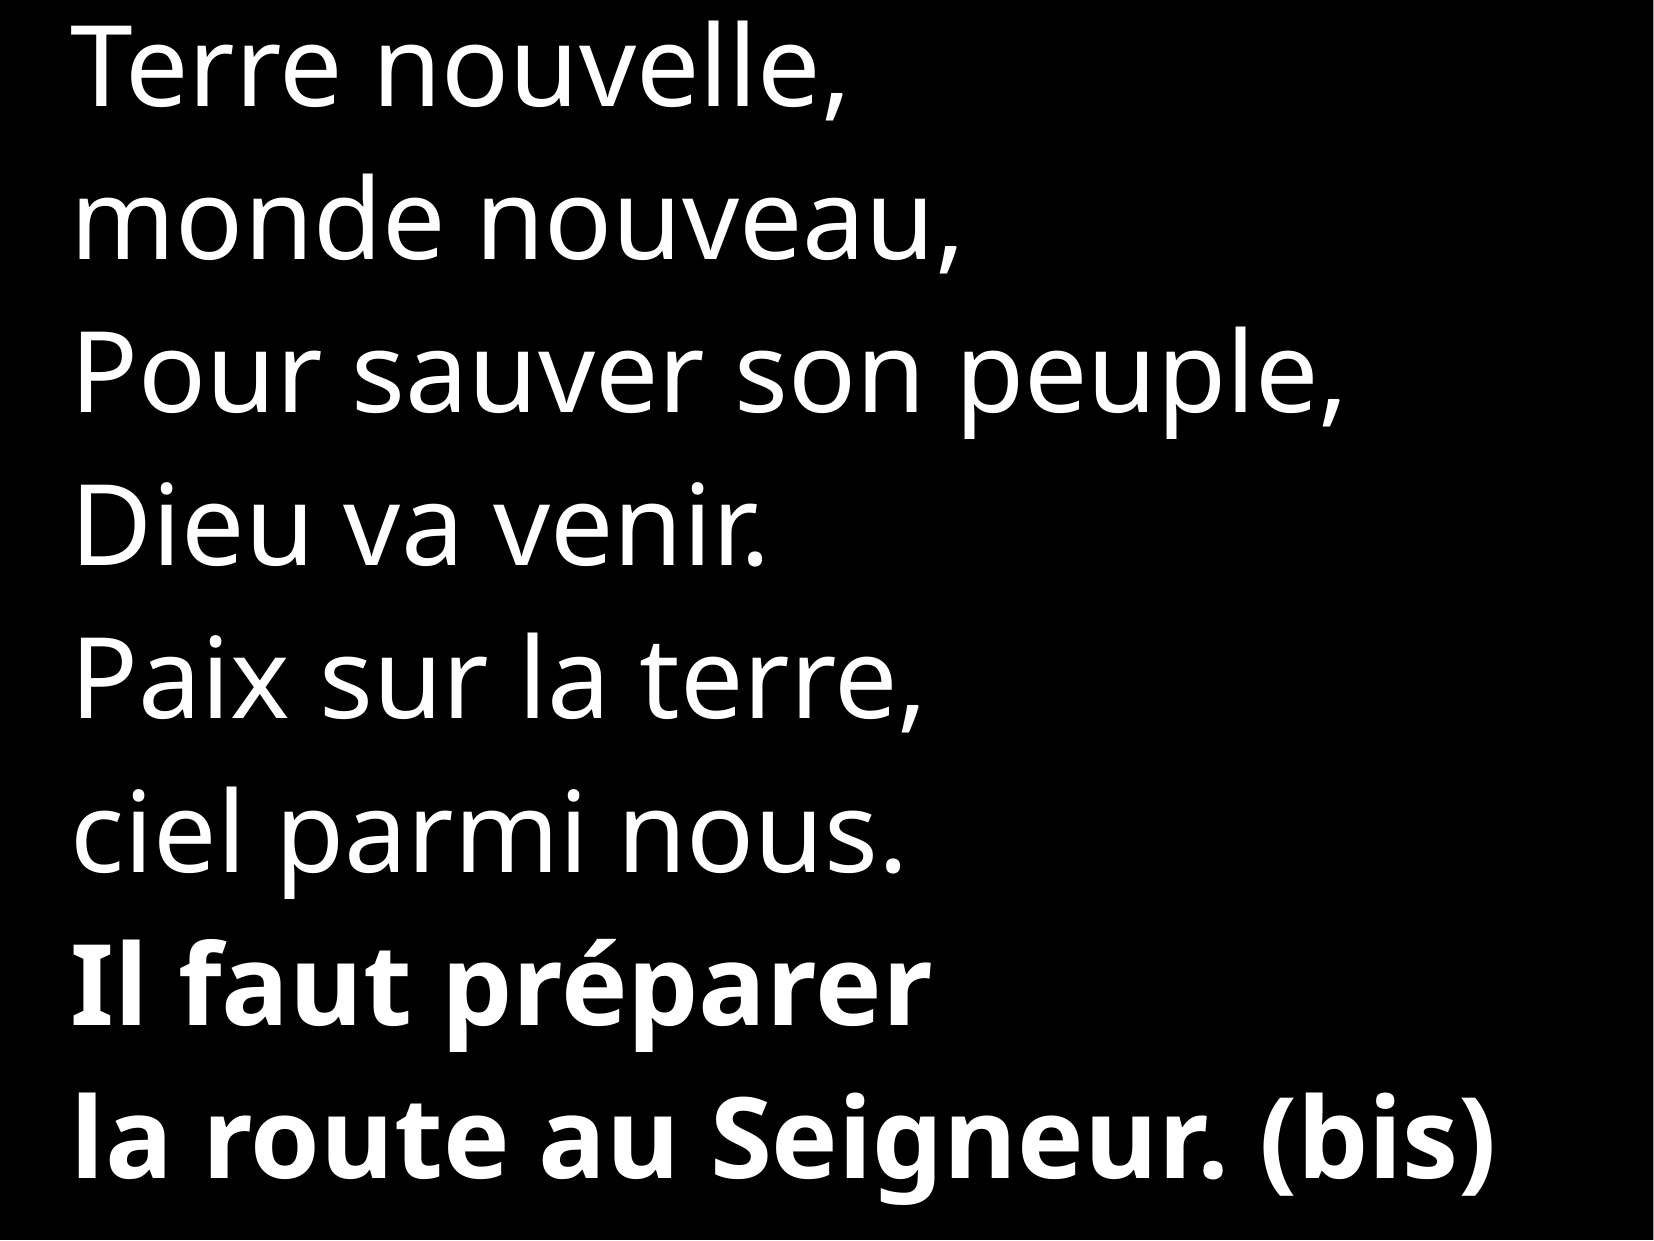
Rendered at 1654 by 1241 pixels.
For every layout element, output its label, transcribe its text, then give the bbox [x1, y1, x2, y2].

list Terre nouvelle, monde nouveau, Pour sauver son peuple, Dieu va venir. Paix sur la terre, ciel parmi nous. Il faut préparer la route au Seigneur. (bis) [70, 0, 1622, 1241]
